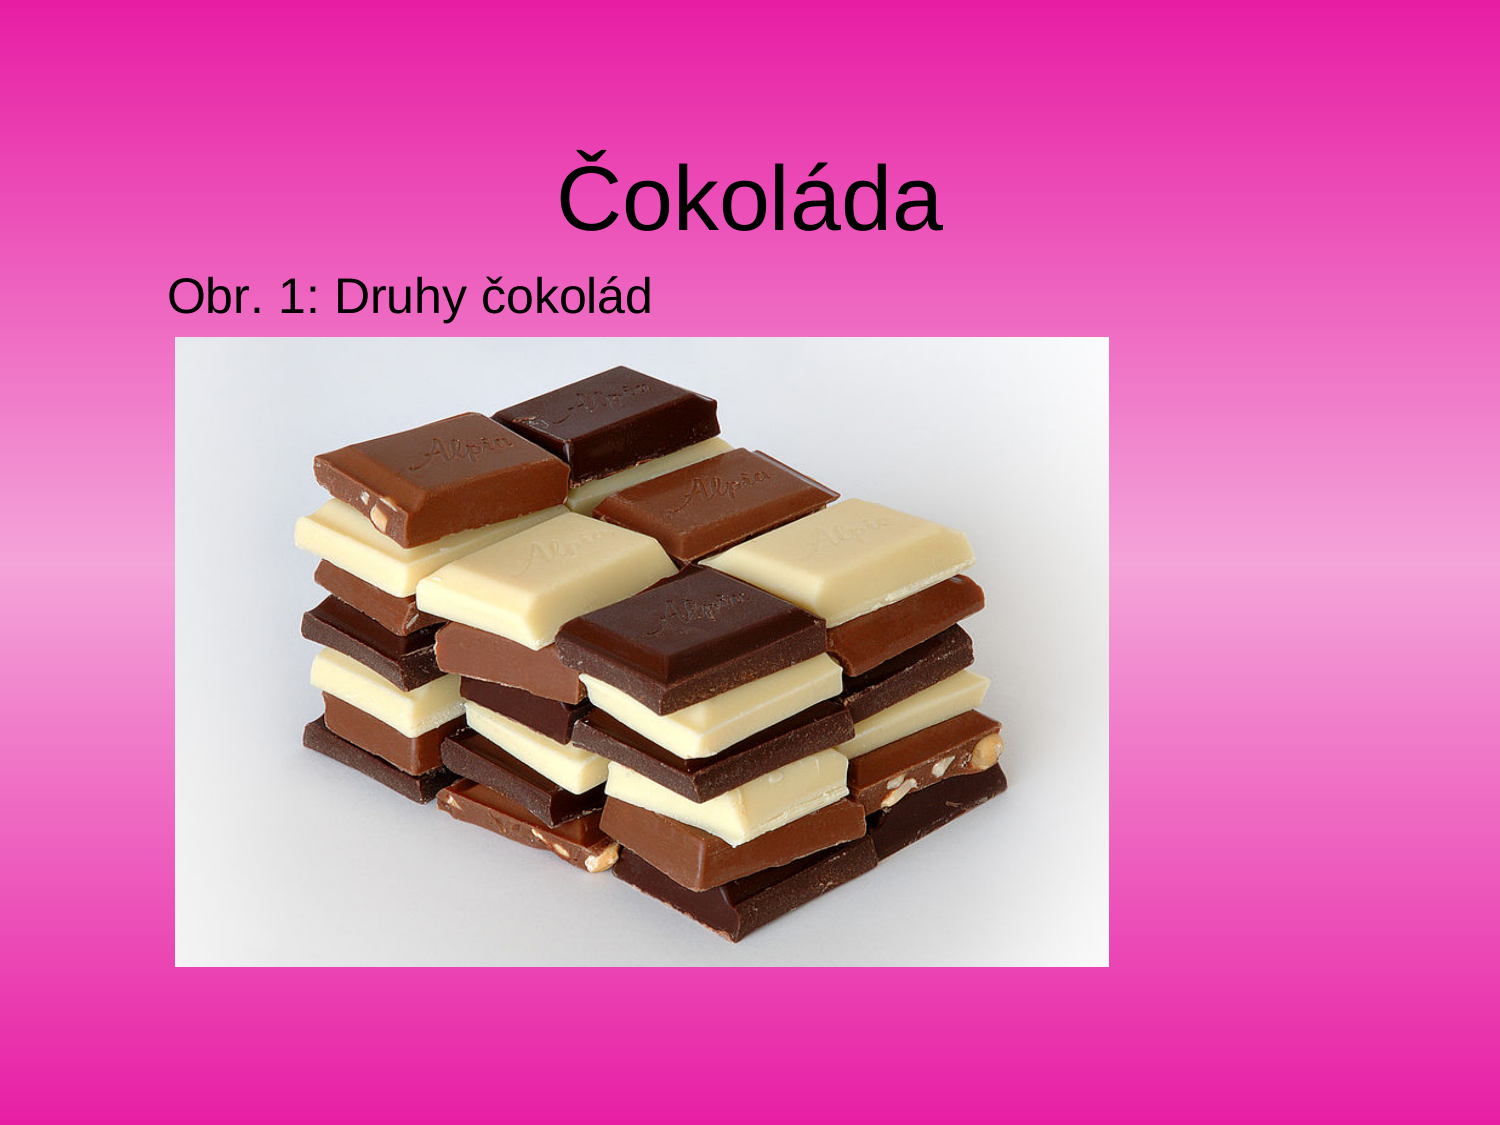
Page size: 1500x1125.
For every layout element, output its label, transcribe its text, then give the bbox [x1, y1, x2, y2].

text_box Obr. 1: Druhy čokolád [152, 255, 715, 331]
title Čokoláda [112, 99, 1388, 288]
text_box [175, 338, 1109, 967]
